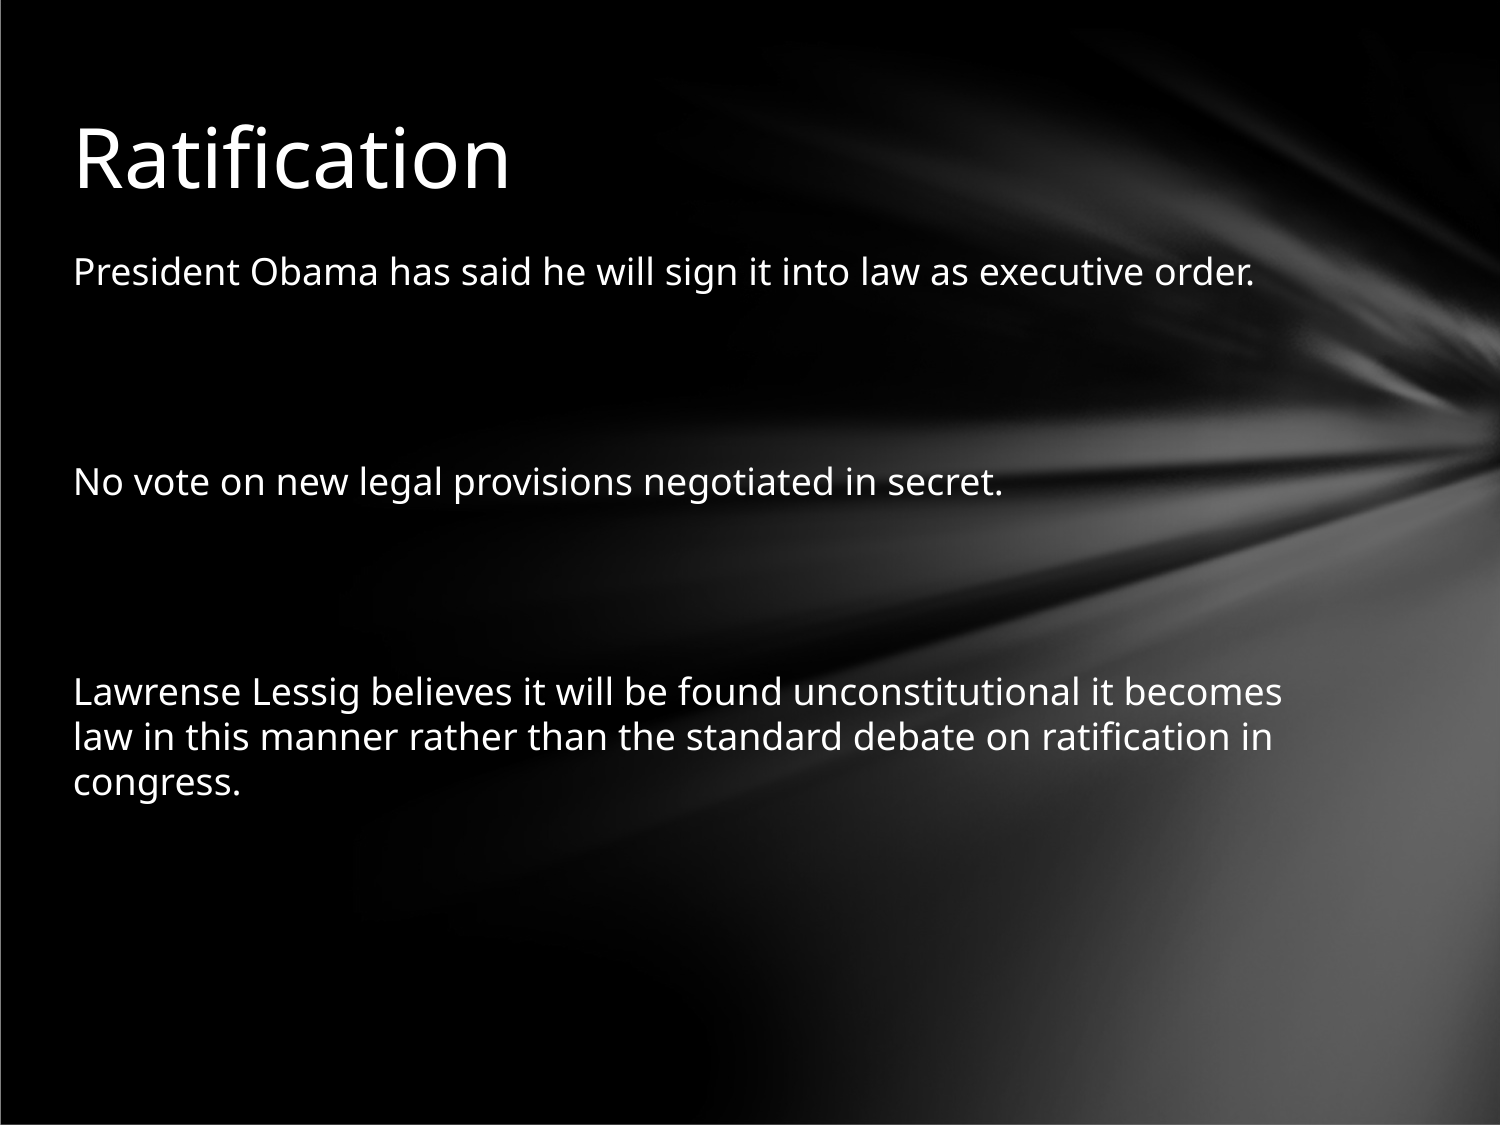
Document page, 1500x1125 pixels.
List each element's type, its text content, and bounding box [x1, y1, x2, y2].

picture [0, 0, 1500, 1125]
list President Obama has said he will sign it into law as executive order. No vote on new legal provisions negotiated in secret. Lawrense Lessig believes it will be found unconstitutional it becomes law in this manner rather than the standard debate on ratification in congress. [57, 240, 1318, 1016]
title Ratification [57, 37, 1318, 213]
